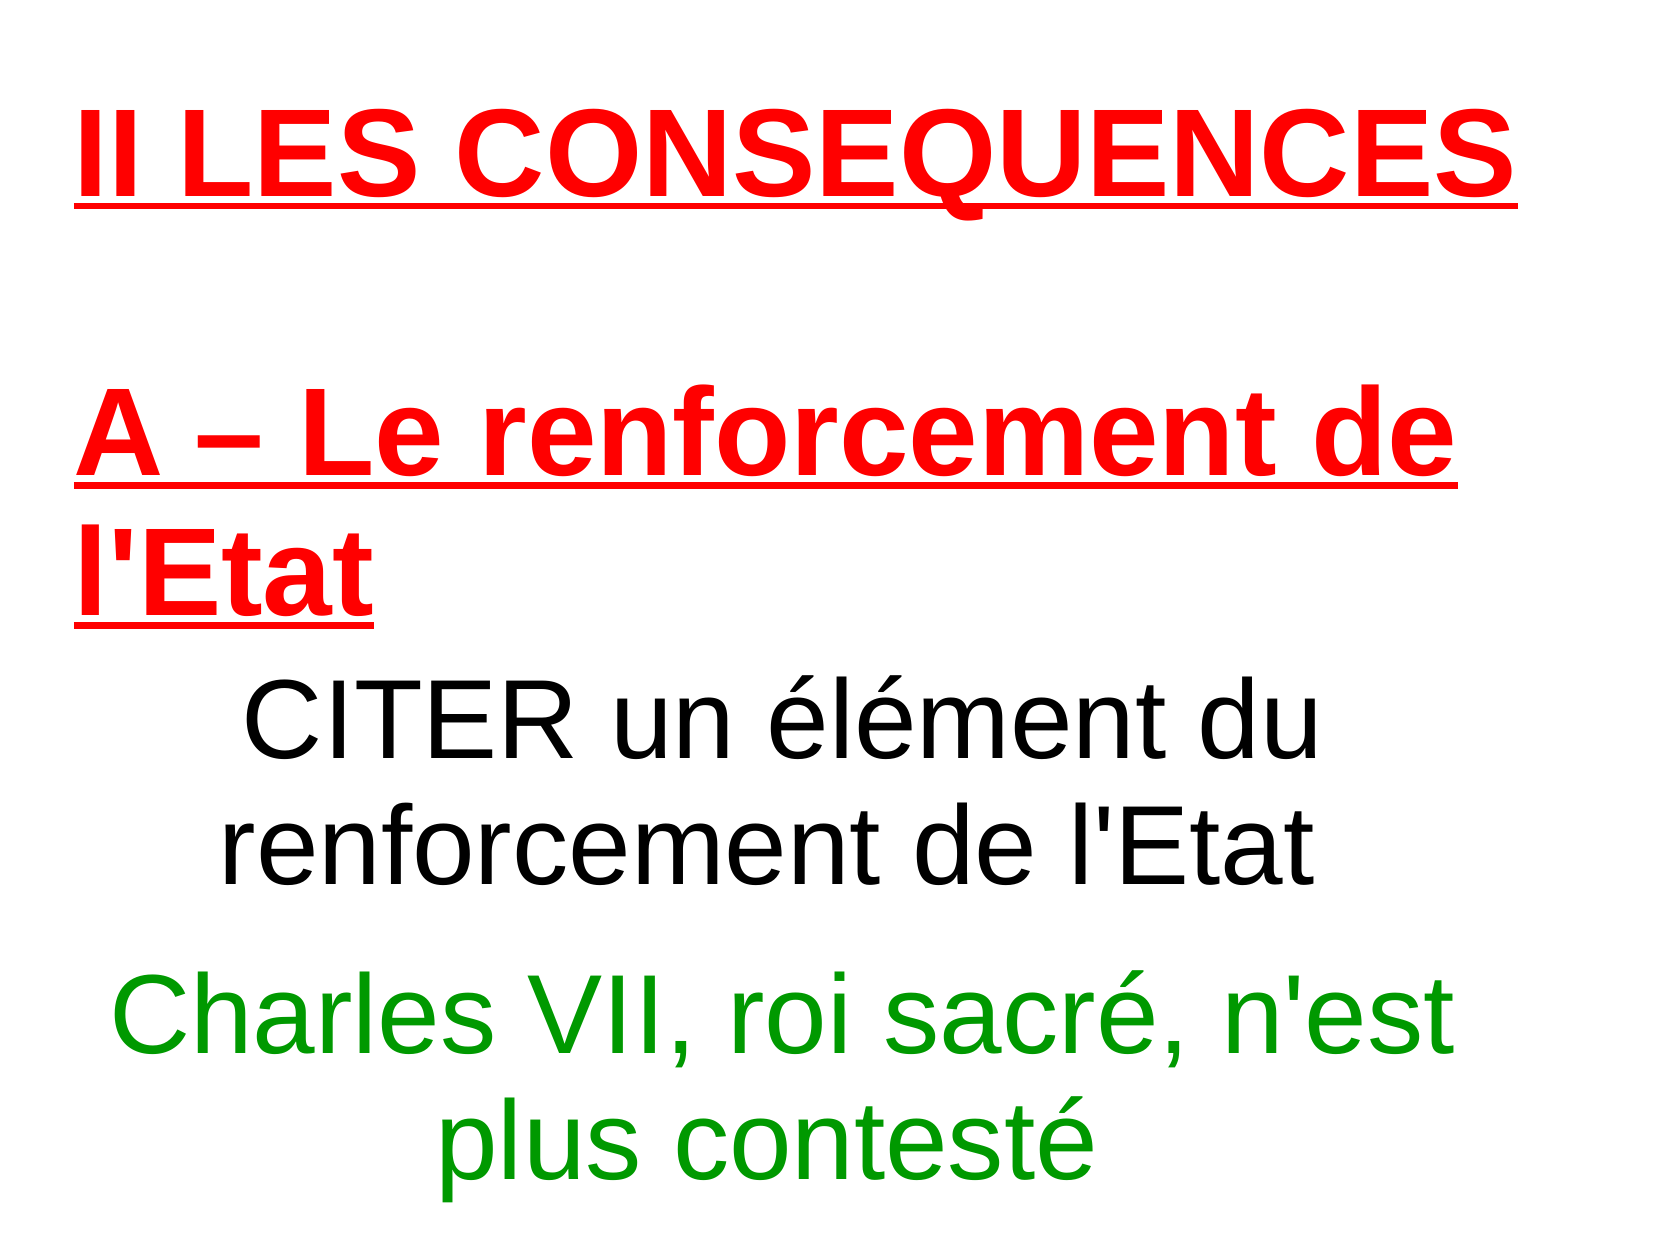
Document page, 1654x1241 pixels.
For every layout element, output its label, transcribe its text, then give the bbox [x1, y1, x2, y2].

text_box Charles VII, roi sacré, n'est plus contesté [59, 944, 1506, 1211]
text_box CITER un élément du renforcement de l'Etat [59, 649, 1506, 916]
text_box II LES CONSEQUENCES A – Le renforcement de l'Etat [59, 75, 1595, 650]
